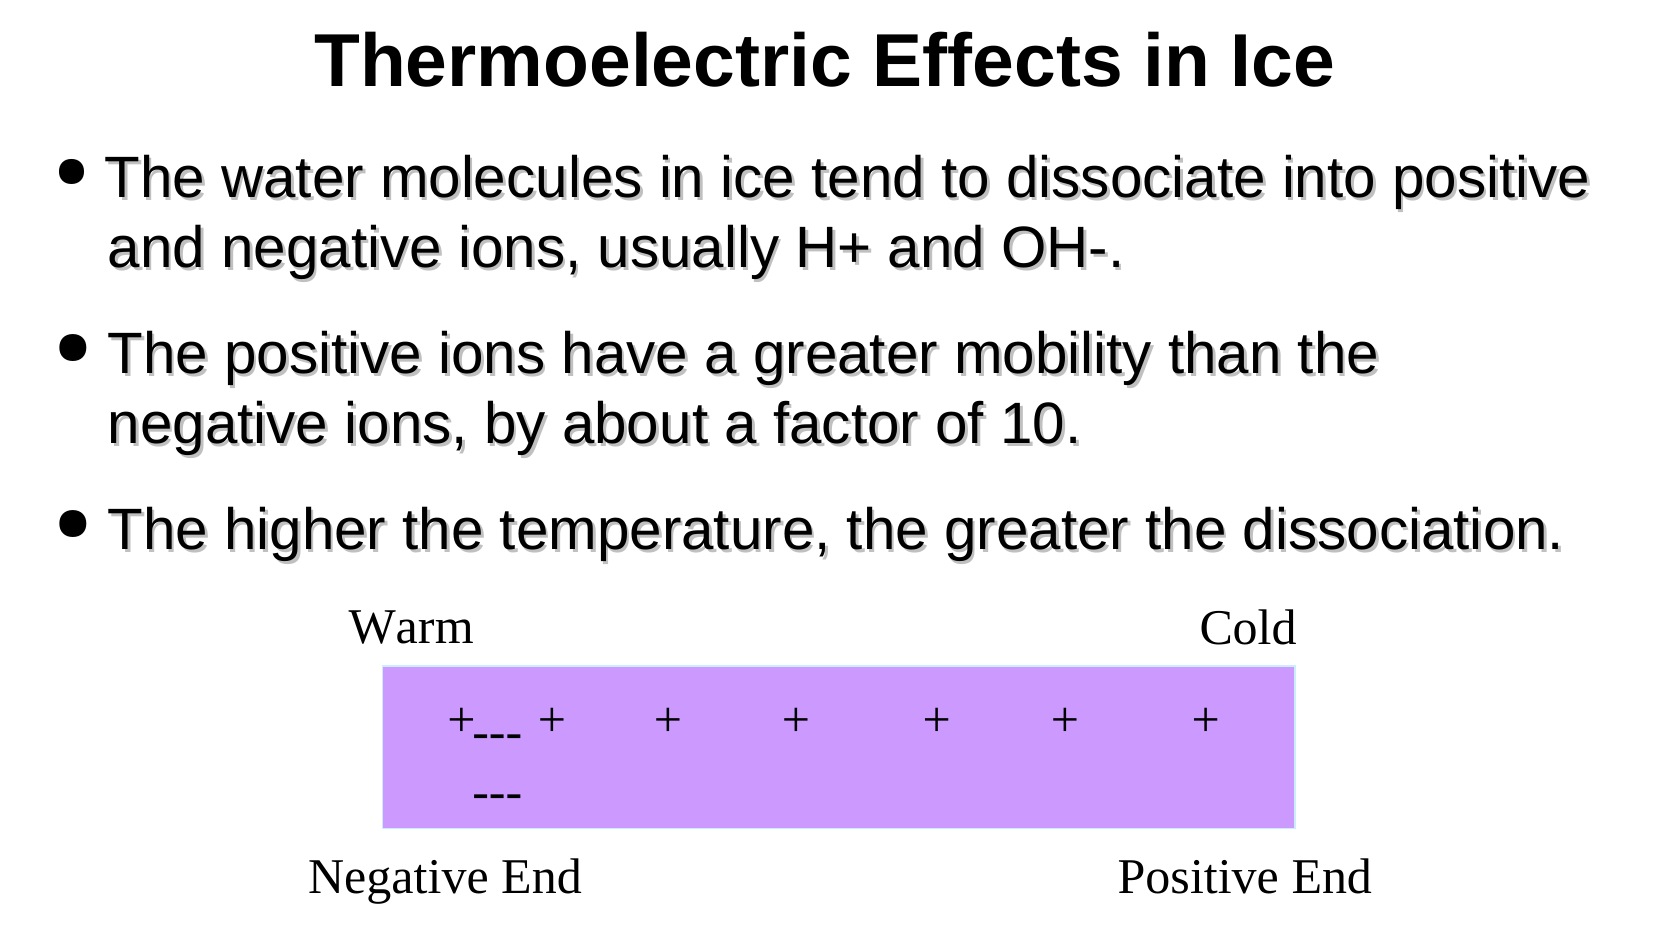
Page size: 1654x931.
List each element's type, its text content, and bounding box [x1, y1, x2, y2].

text_box Negative End [280, 835, 611, 912]
text_box [382, 665, 1296, 829]
title Thermoelectric Effects in Ice [0, 5, 1654, 107]
text_box The water molecules in ice tend to dissociate into positive and negative ions, usually H+ and OH-. The positive ions have a greater mobility than the negative ions, by about a factor of 10. The higher the temperature, the greater the dissociation. [39, 132, 1617, 569]
text_box ------ [457, 754, 546, 827]
text_box Warm [333, 586, 572, 662]
text_box Cold [1184, 586, 1385, 663]
text_box Positive End [1092, 835, 1398, 912]
text_box + + + + + + + [432, 678, 1258, 754]
